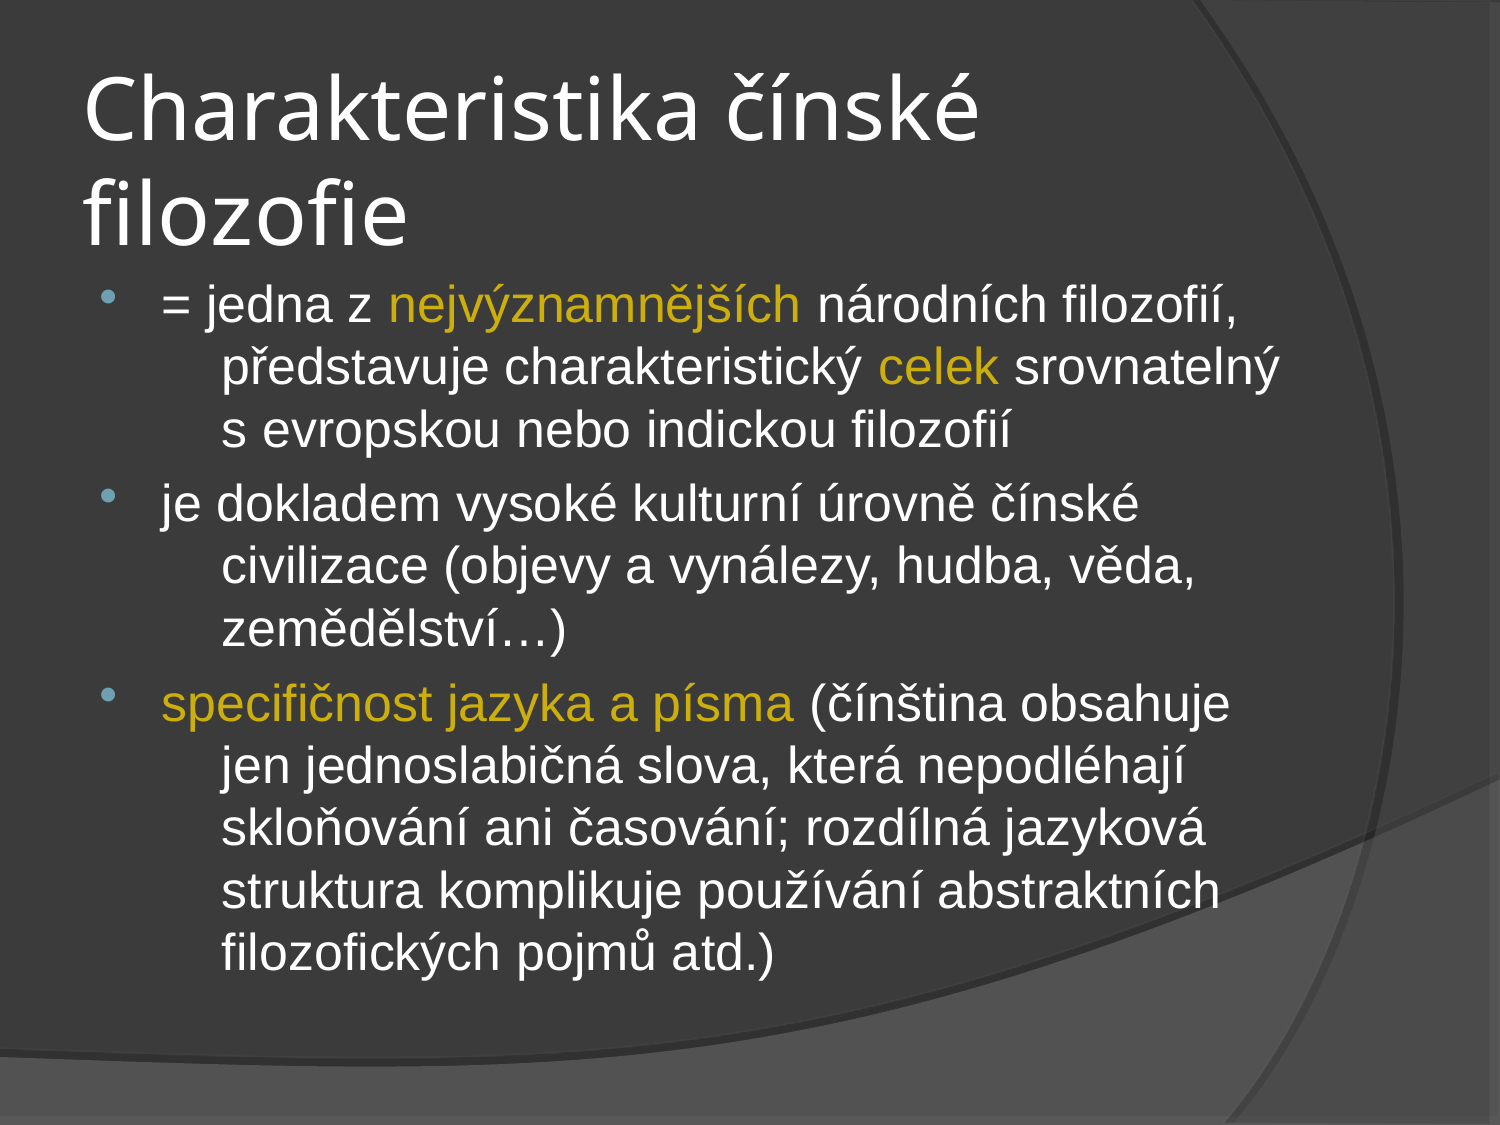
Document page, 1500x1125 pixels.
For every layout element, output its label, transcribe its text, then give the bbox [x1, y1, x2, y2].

list = jedna z nejvýznamnějších národních filozofií, představuje charakteristický celek srovnatelný s evropskou nebo indickou filozofií je dokladem vysoké kulturní úrovně čínské civilizace (objevy a vynálezy, hudba, věda, zemědělství…) specifičnost jazyka a písma (čínština obsahuje jen jednoslabičná slova, která nepodléhají skloňování ani časování; rozdílná jazyková struktura komplikuje používání abstraktních filozofických pojmů atd.) [75, 262, 1300, 1059]
title Charakteristika čínské filozofie [75, 45, 1300, 233]
